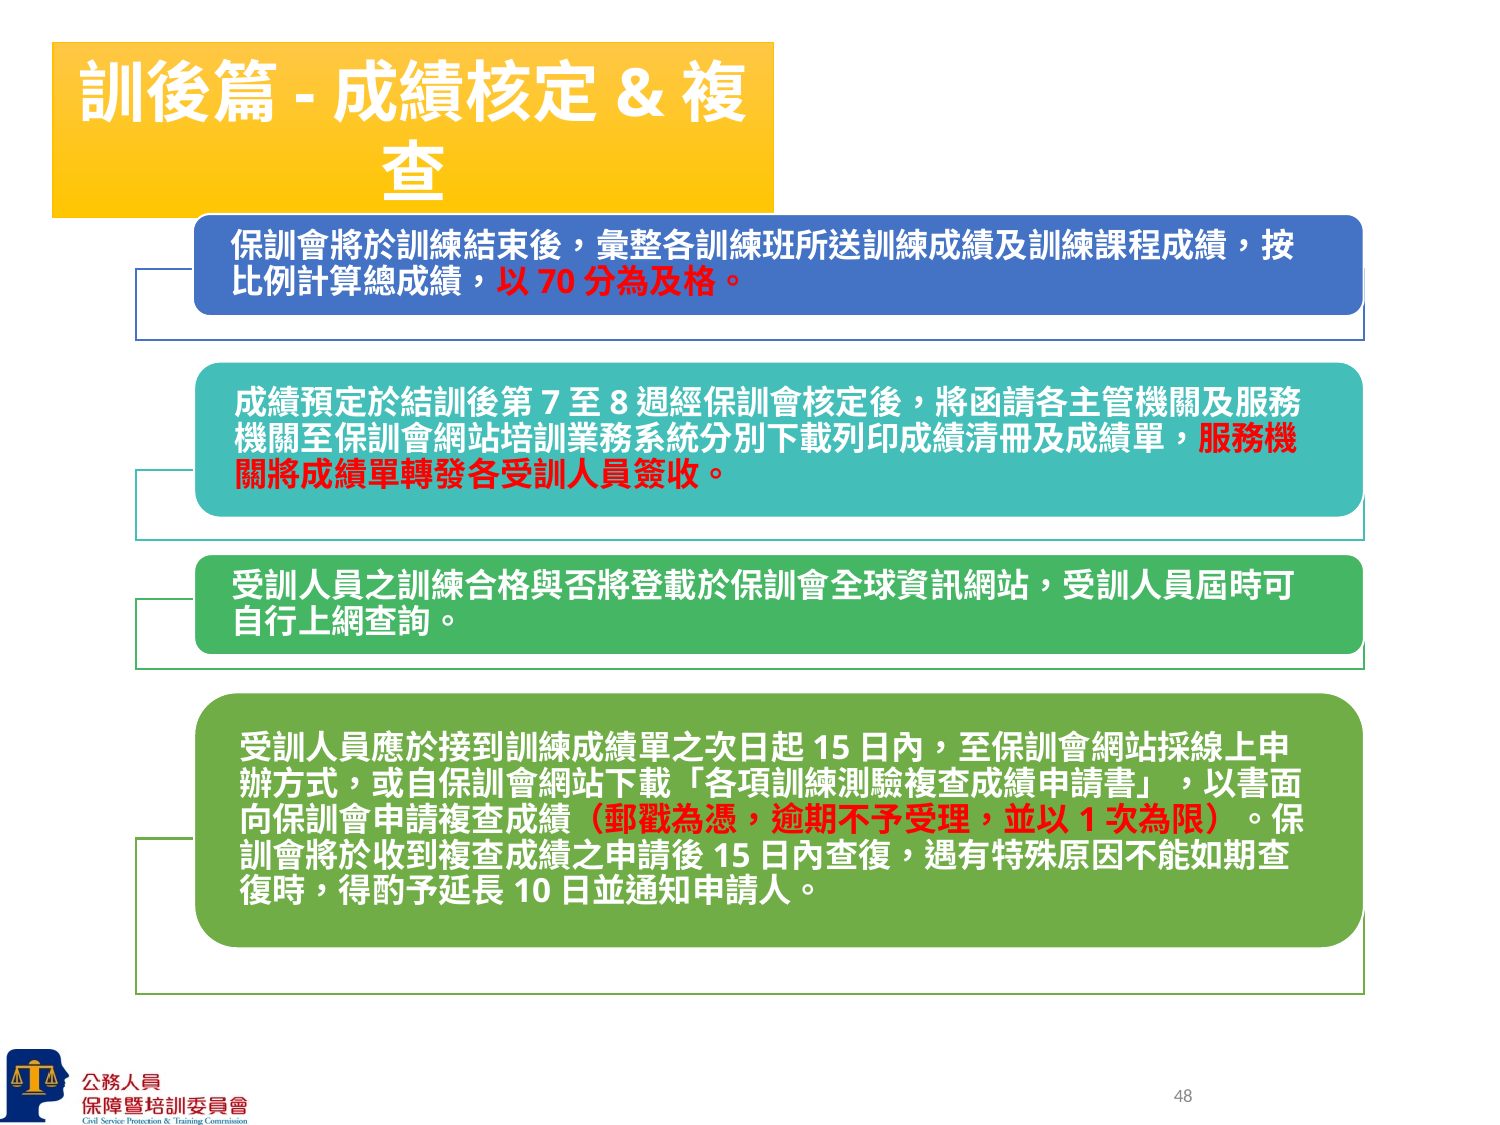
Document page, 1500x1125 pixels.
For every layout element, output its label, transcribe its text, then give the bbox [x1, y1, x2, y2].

text_box 受訓人員之訓練合格與否將登載於保訓會全球資訊網站，受訓人員屆時可自行上網查詢。 [194, 554, 1364, 656]
text_box [136, 839, 1364, 994]
text_box 受訓人員應於接到訓練成績單之次日起15日內，至保訓會網站採線上申辦方式，或自保訓會網站下載「各項訓練測驗複查成績申請書」，以書面向保訓會申請複查成績（郵戳為憑，逾期不予受理，並以1次為限）。保訓會將於收到複查成績之申請後15日內查復，遇有特殊原因不能如期查復時，得酌予延長10日並通知申請人。 [194, 692, 1364, 949]
text_box [136, 269, 1364, 340]
text_box 保訓會將於訓練結束後，彙整各訓練班所送訓練成績及訓練課程成績，按比例計算總成績，以70分為及格。 [192, 214, 1364, 317]
text_box 訓後篇-成績核定&複查 [53, 43, 774, 218]
text_box 53 [1158, 1065, 1497, 1125]
text_box [136, 599, 1364, 669]
text_box 成績預定於結訓後第7至8週經保訓會核定後，將函請各主管機關及服務機關至保訓會網站培訓業務系統分別下載列印成績清冊及成績單，服務機關將成績單轉發各受訓人員簽收。 [194, 361, 1364, 518]
text_box [136, 470, 1364, 540]
